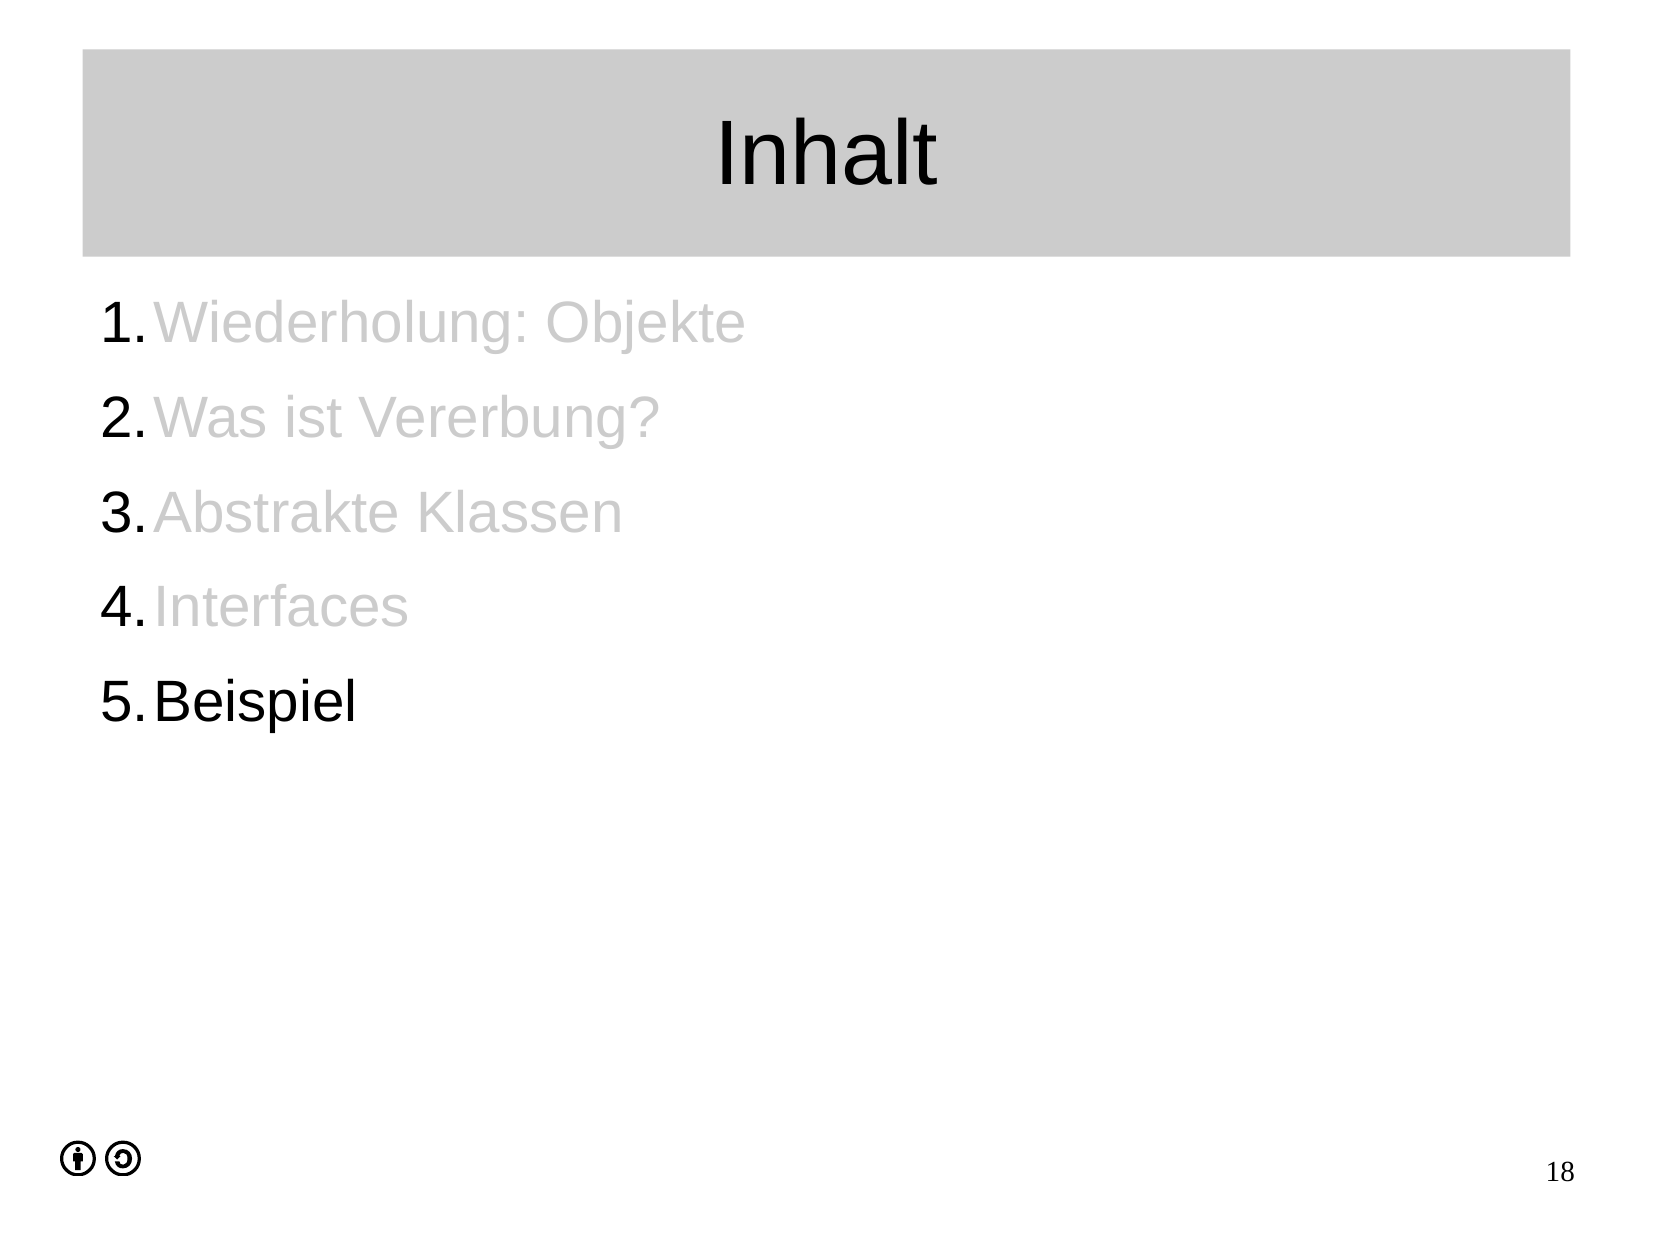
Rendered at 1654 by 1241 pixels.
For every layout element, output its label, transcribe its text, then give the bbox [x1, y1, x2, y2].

title Inhalt [82, 49, 1571, 257]
list Wiederholung: Objekte Was ist Vererbung? Abstrakte Klassen Interfaces Beispiel [82, 290, 1538, 1010]
